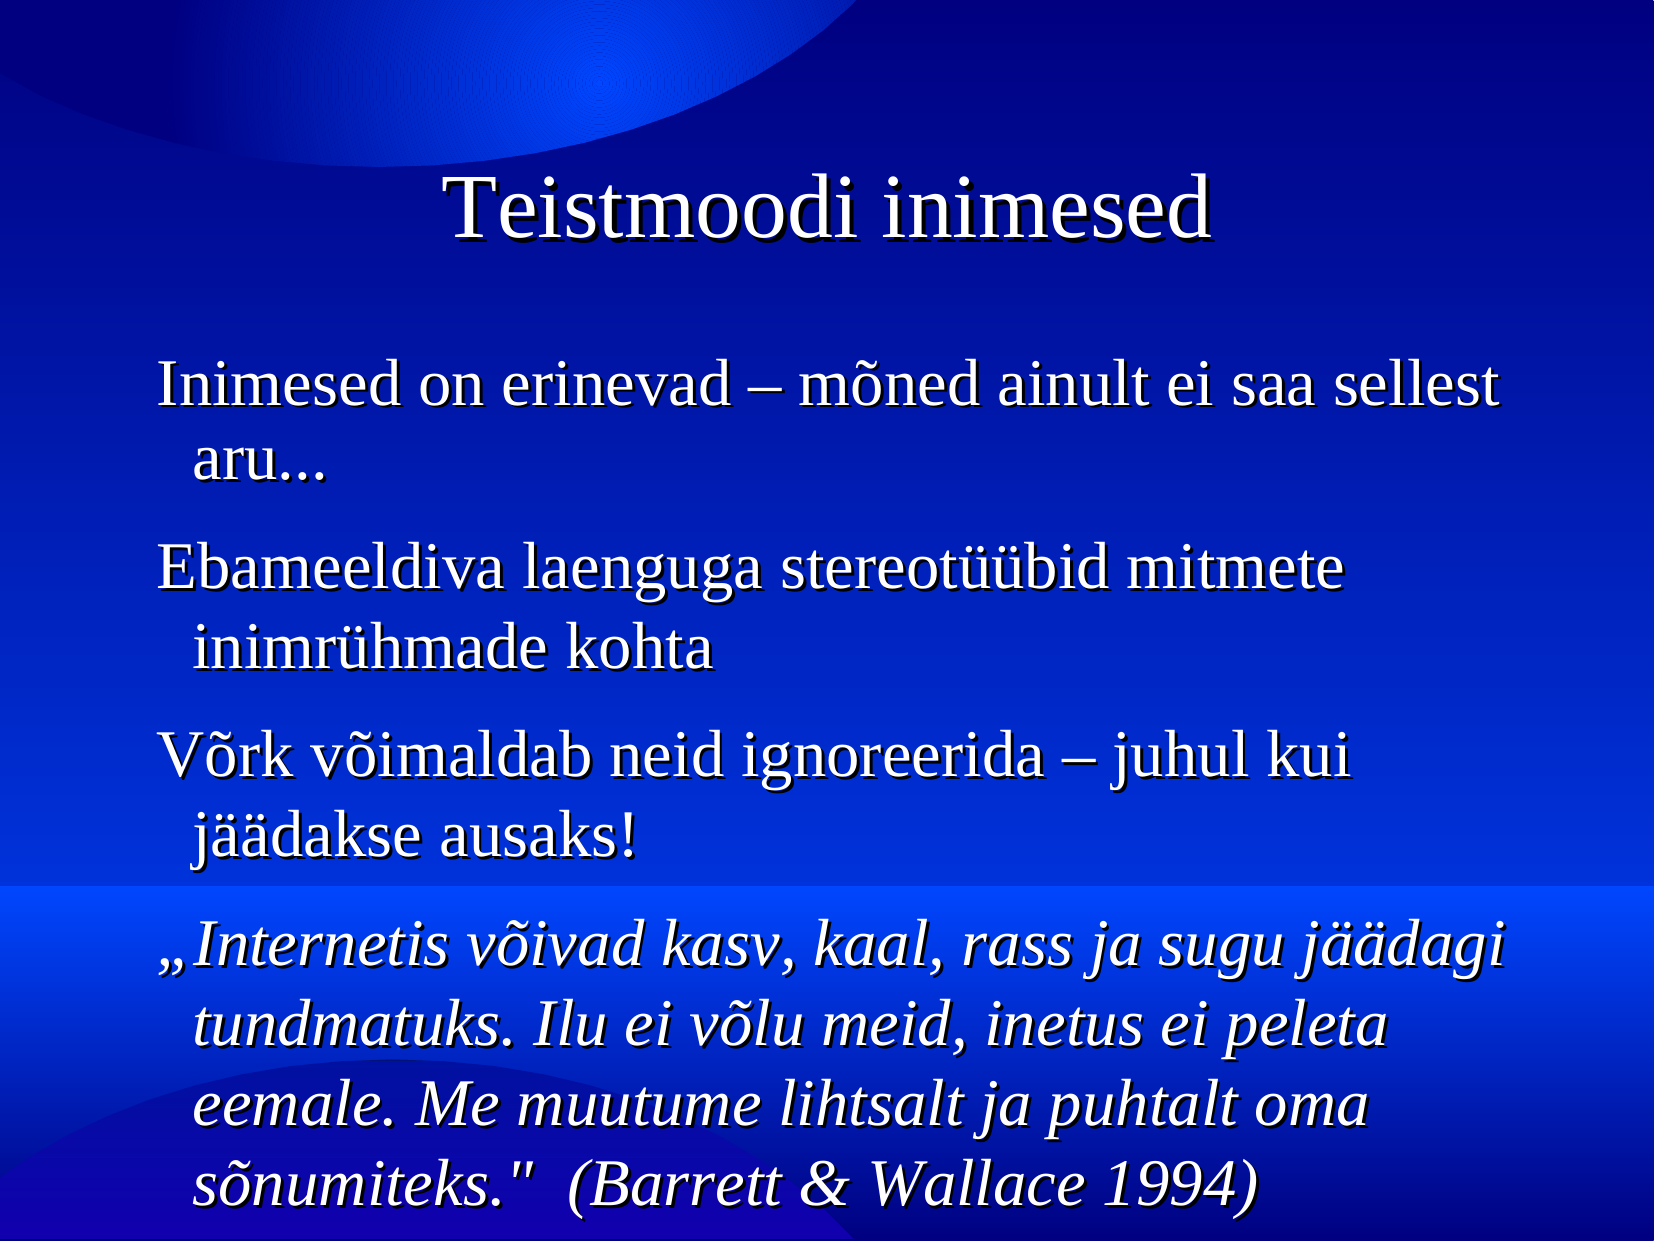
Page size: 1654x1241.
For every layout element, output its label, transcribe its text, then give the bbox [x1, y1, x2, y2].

list Inimesed on erinevad – mõned ainult ei saa sellest aru... Ebameeldiva laenguga stereotüübid mitmete inimrühmade kohta Võrk võimaldab neid ignoreerida – juhul kui jäädakse ausaks! „Internetis võivad kasv, kaal, rass ja sugu jäädagi tundmatuks. Ilu ei võlu meid, inetus ei peleta eemale. Me muutume lihtsalt ja puhtalt oma sõnumiteks." (Barrett & Wallace 1994) [121, 344, 1534, 1220]
title Teistmoodi inimesed [121, 102, 1534, 311]
